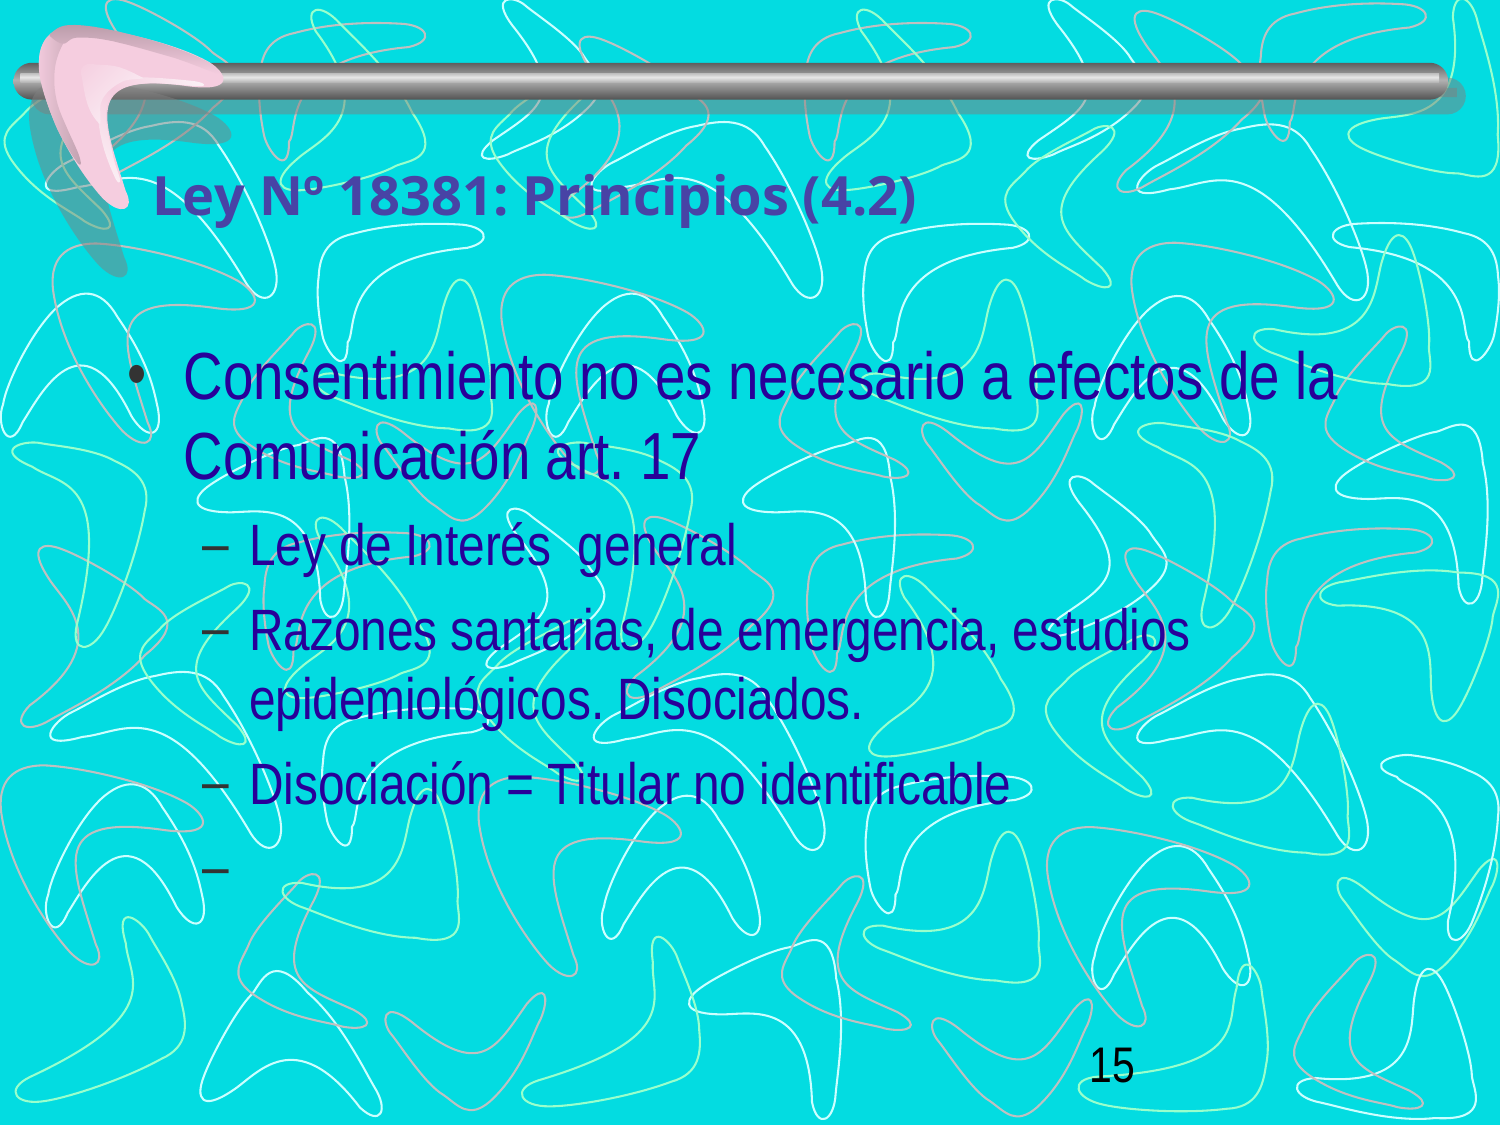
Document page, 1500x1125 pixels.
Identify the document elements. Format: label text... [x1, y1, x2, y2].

title Ley Nº 18381: Principios (4.2) [137, 99, 1388, 288]
list Consentimiento no es necesario a efectos de la Comunicación art. 17 Ley de Interés general Razones santarias, de emergencia, estudios epidemiológicos. Disociados. Disociación = Titular no identificable [112, 324, 1388, 978]
